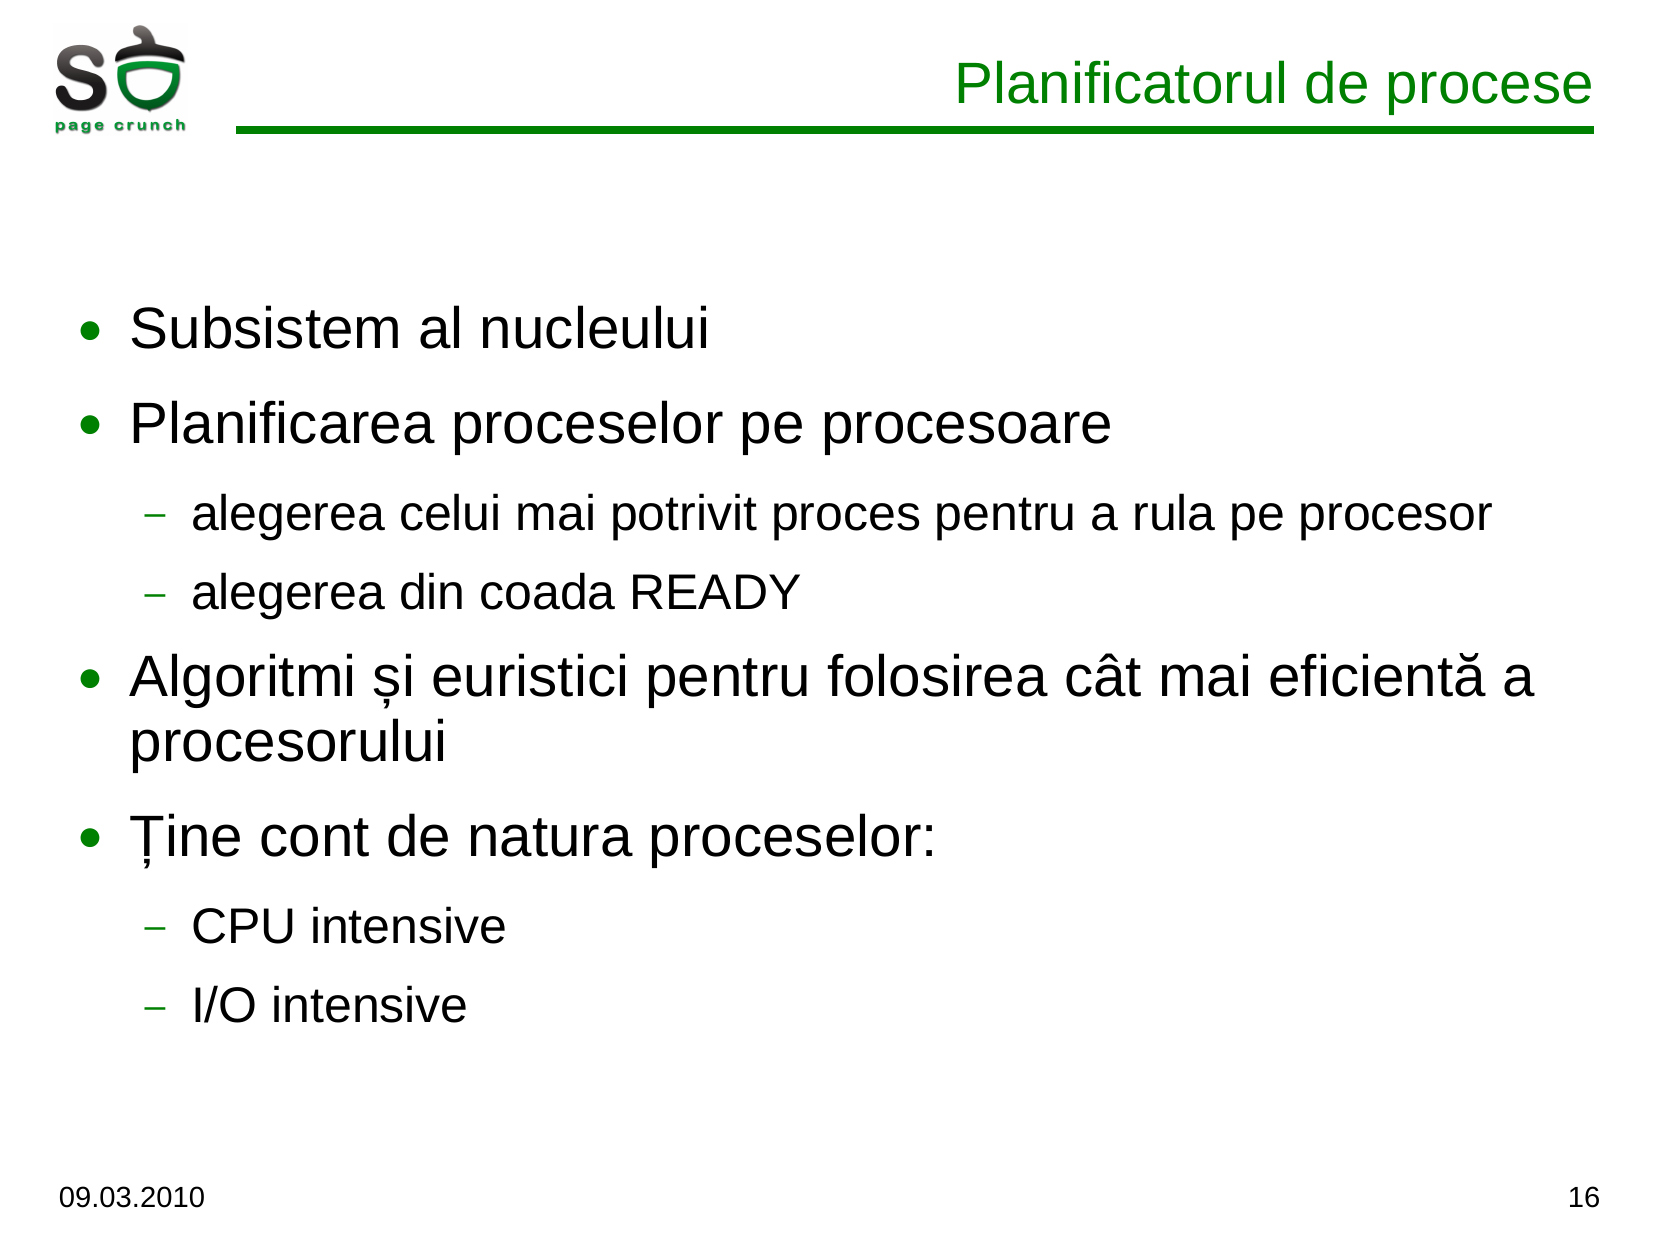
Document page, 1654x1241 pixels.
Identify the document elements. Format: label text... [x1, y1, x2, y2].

title Planificatorul de procese [236, 49, 1595, 119]
list Subsistem al nucleului Planificarea proceselor pe procesoare alegerea celui mai potrivit proces pentru a rula pe procesor alegerea din coada READY Algoritmi și euristici pentru folosirea cât mai eficientă a procesorului Ține cont de natura proceselor: CPU intensive I/O intensive [59, 177, 1595, 1152]
picture [53, 23, 188, 136]
